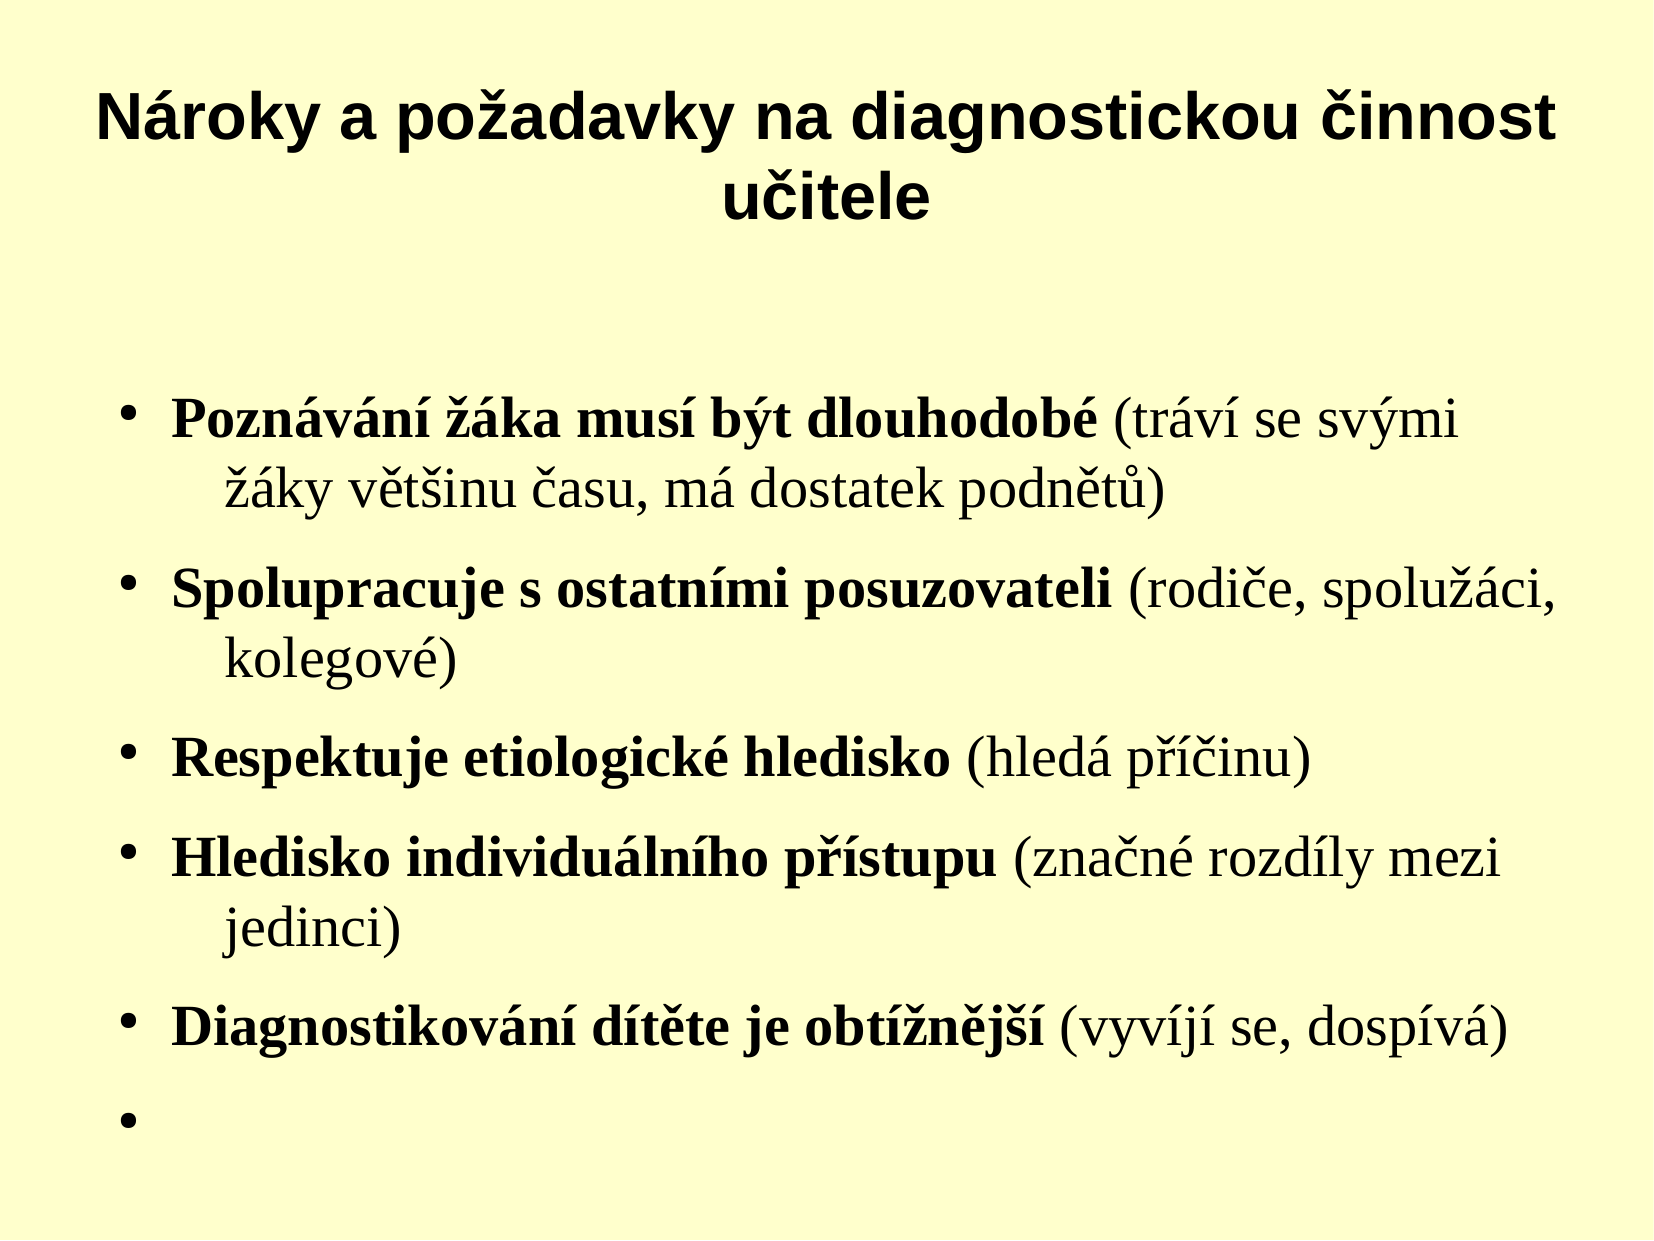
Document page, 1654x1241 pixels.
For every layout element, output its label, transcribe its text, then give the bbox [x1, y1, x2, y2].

title Nároky a požadavky na diagnostickou činnost učitele [82, 49, 1571, 257]
list Poznávání žáka musí být dlouhodobé (tráví se svými žáky většinu času, má dostatek podnětů) Spolupracuje s ostatními posuzovateli (rodiče, spolužáci, kolegové) Respektuje etiologické hledisko (hledá příčinu) Hledisko individuálního přístupu (značné rozdíly mezi jedinci) Diagnostikování dítěte je obtížnější (vyvíjí se, dospívá) [82, 290, 1571, 1118]
